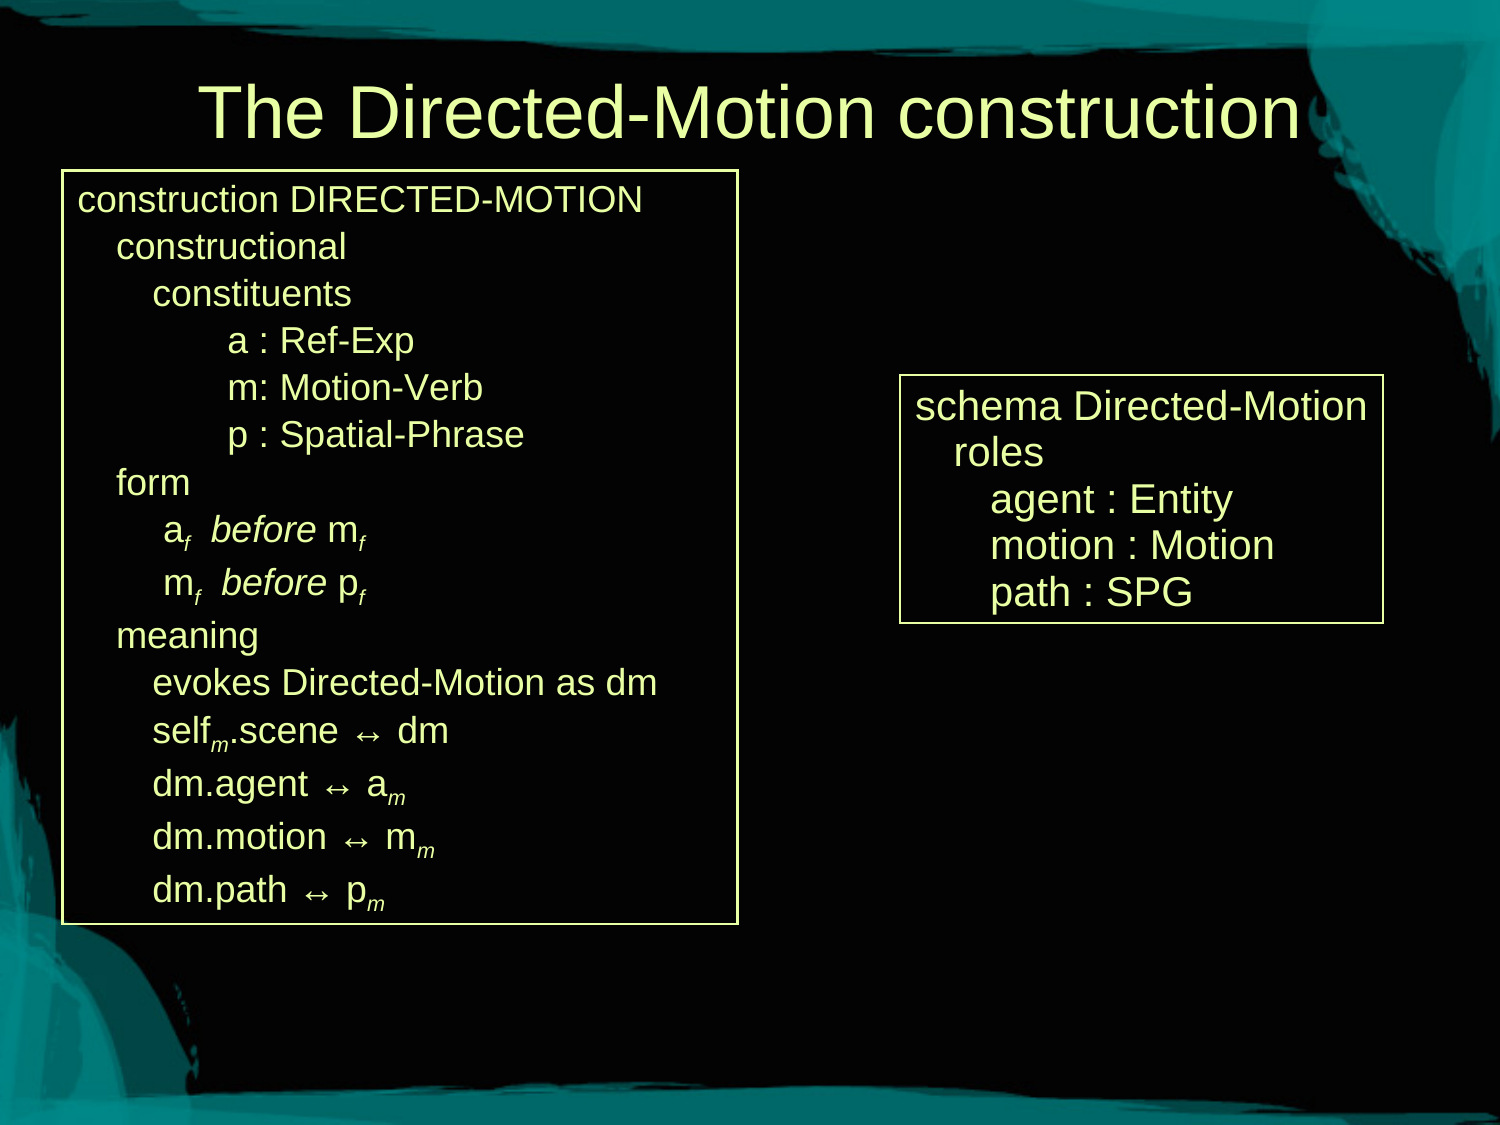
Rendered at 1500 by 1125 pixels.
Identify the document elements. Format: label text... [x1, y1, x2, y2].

text_box schema Directed-Motion roles agent : Entity motion : Motion path : SPG [900, 375, 1384, 623]
title The Directed-Motion construction [112, 24, 1388, 201]
text_box construction DIRECTED-MOTION constructional constituents a : Ref-Exp m: Motion-Verb p : Spatial-Phrase form af before mf mf before pf meaning evokes Directed-Motion as dm selfm.scene ↔ dm dm.agent ↔ am dm.motion ↔ mm dm.path ↔ pm [62, 170, 738, 925]
picture [0, 0, 1500, 1125]
